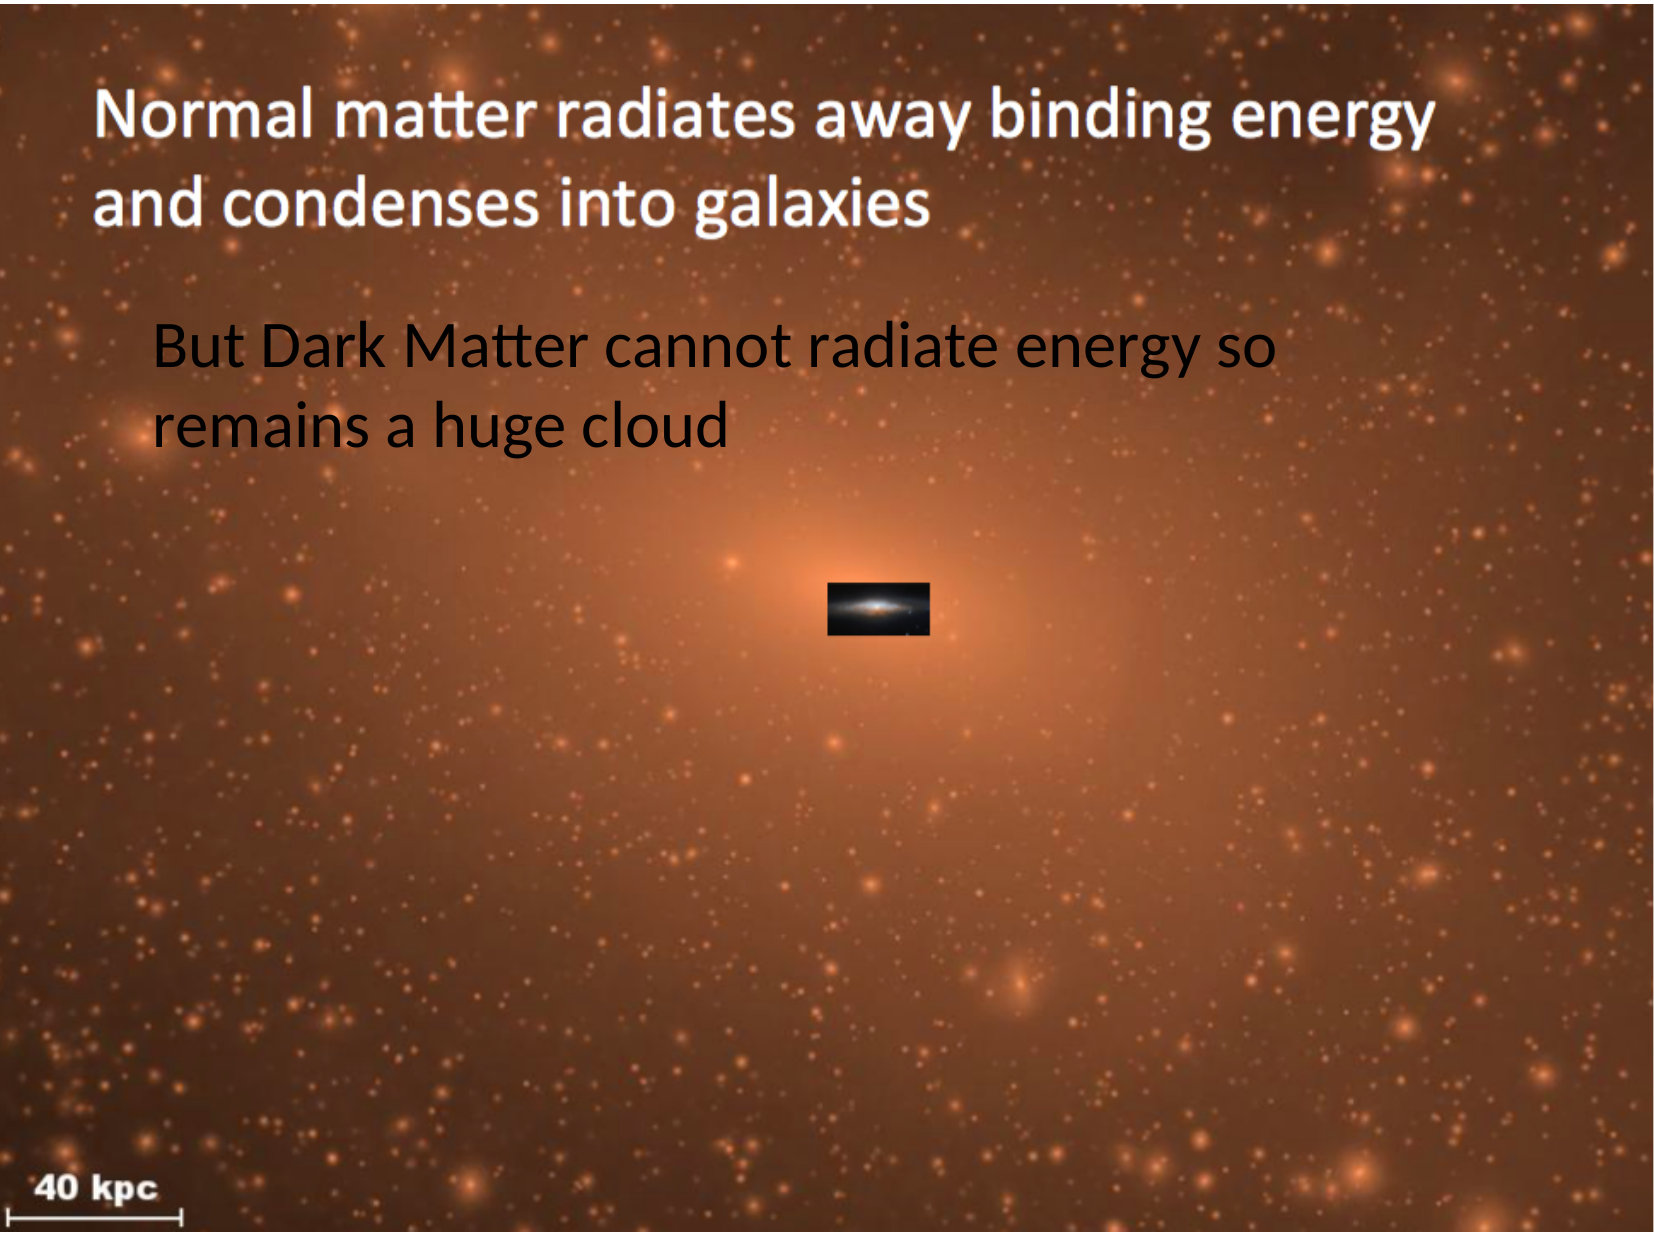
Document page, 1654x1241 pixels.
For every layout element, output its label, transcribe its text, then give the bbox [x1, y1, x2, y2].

text_box But Dark Matter cannot radiate energy so remains a huge cloud [137, 293, 1526, 469]
picture [0, 4, 1654, 1232]
